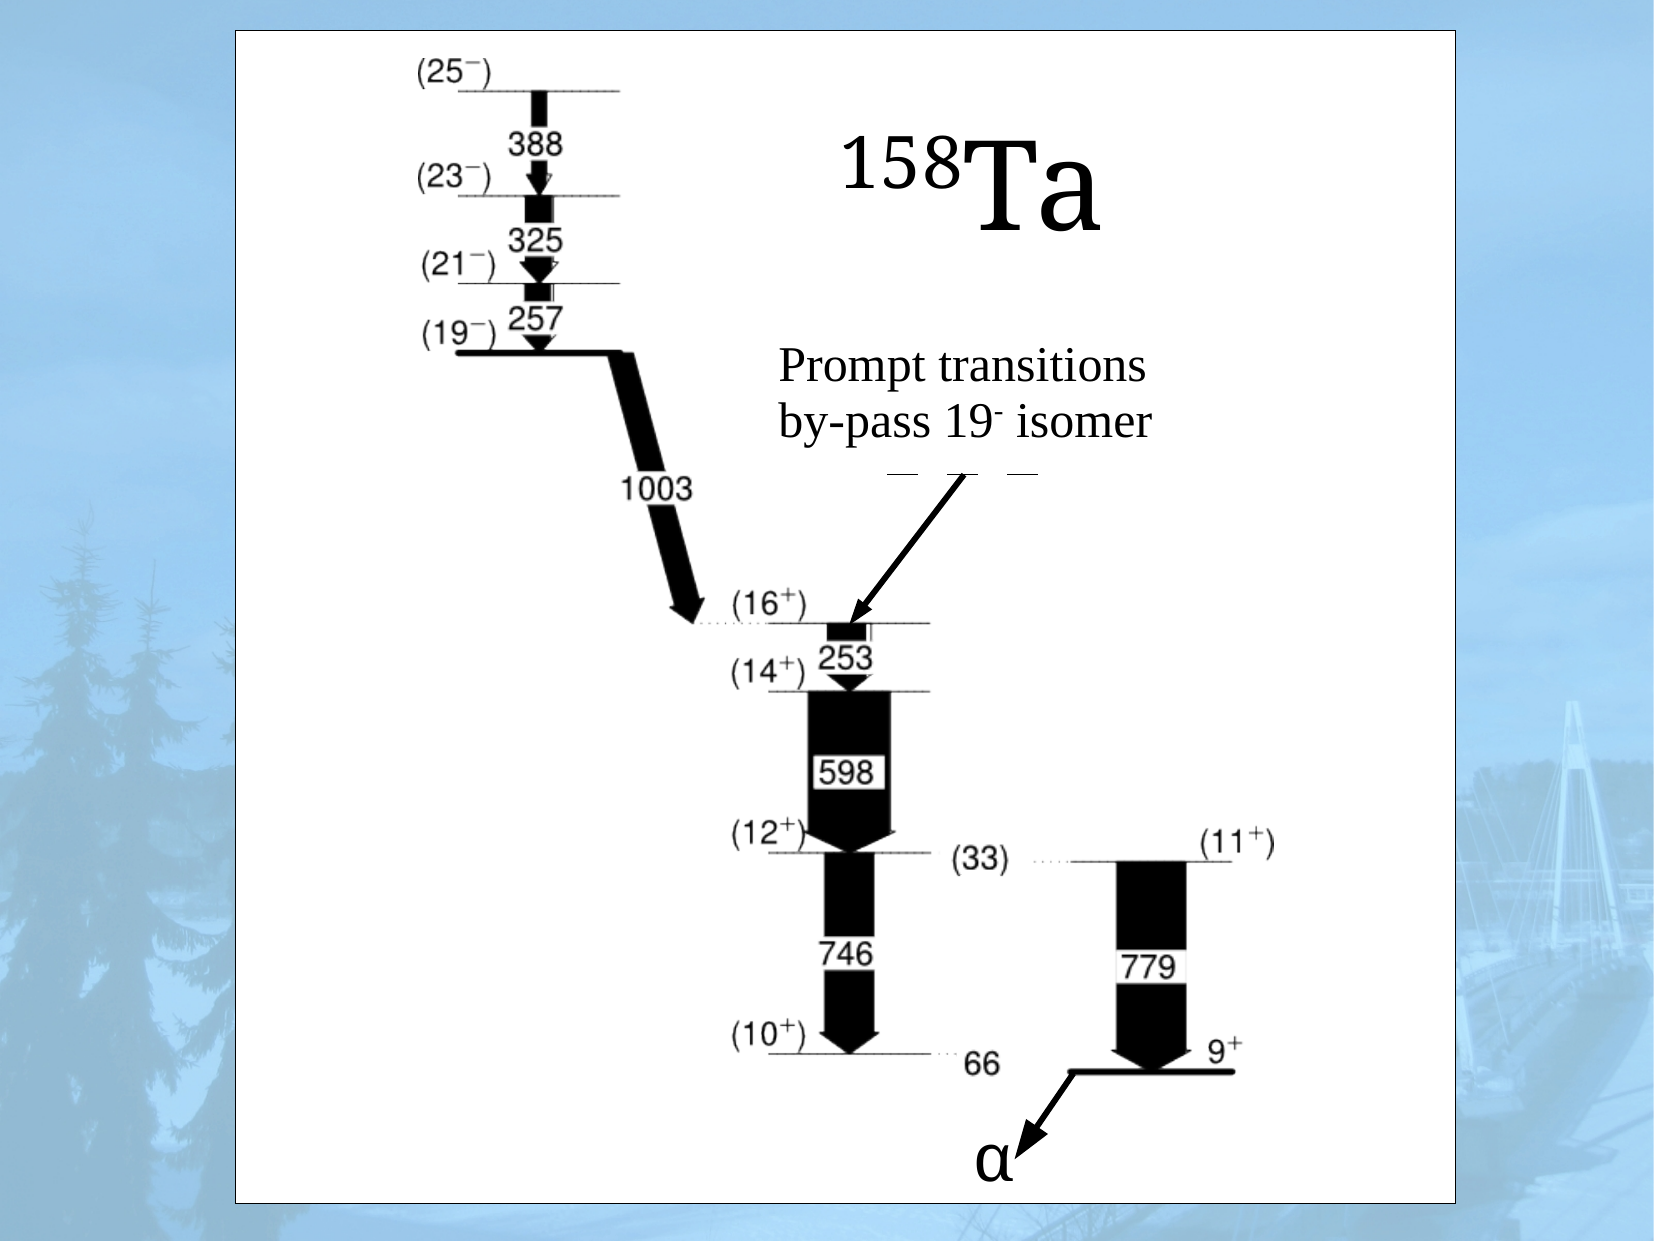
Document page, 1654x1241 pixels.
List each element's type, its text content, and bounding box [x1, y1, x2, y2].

text_box 1 5 8Ta [821, 86, 1101, 257]
text_box Prompt transitions by-pass 19- isomer [763, 329, 1168, 456]
text_box [235, 30, 1456, 1204]
text_box α [958, 1102, 1028, 1198]
picture [0, 0, 1654, 1241]
